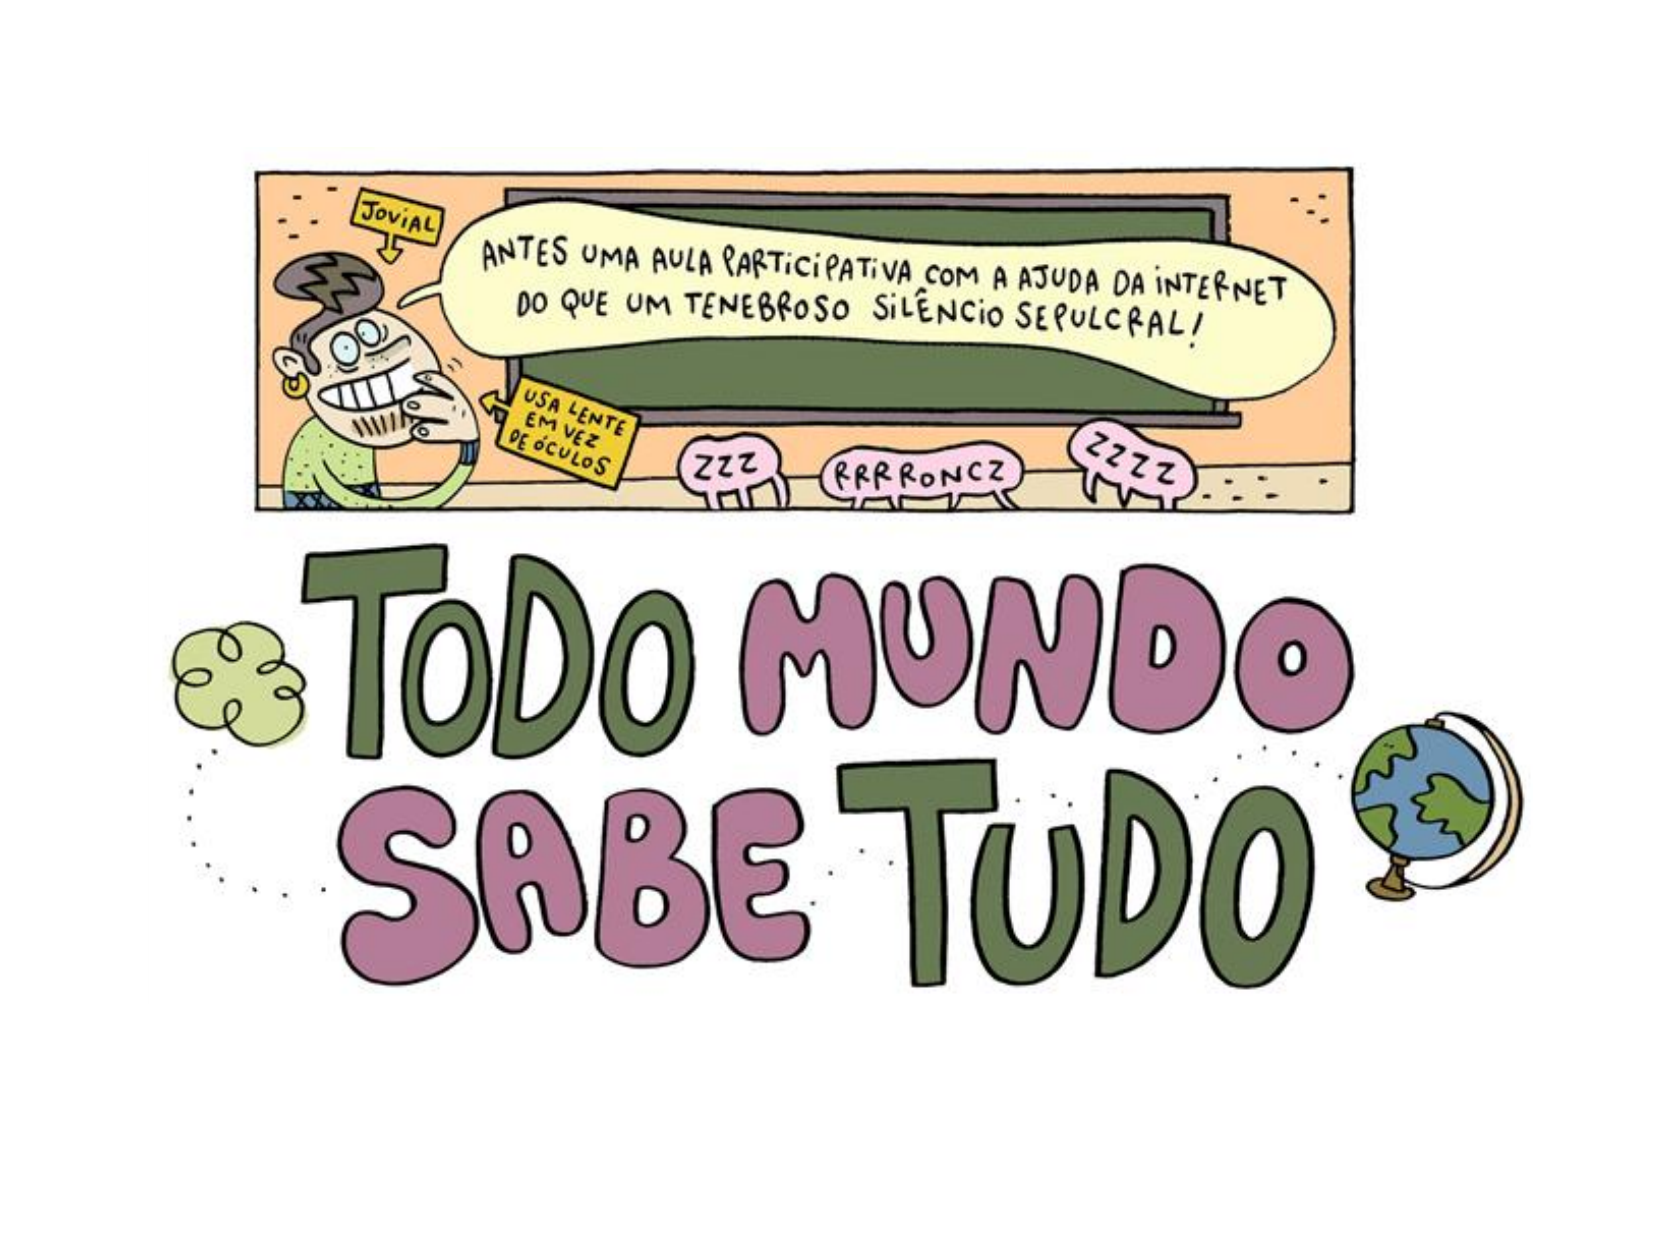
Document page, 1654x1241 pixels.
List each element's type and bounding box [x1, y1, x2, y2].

picture [147, 147, 1533, 1004]
